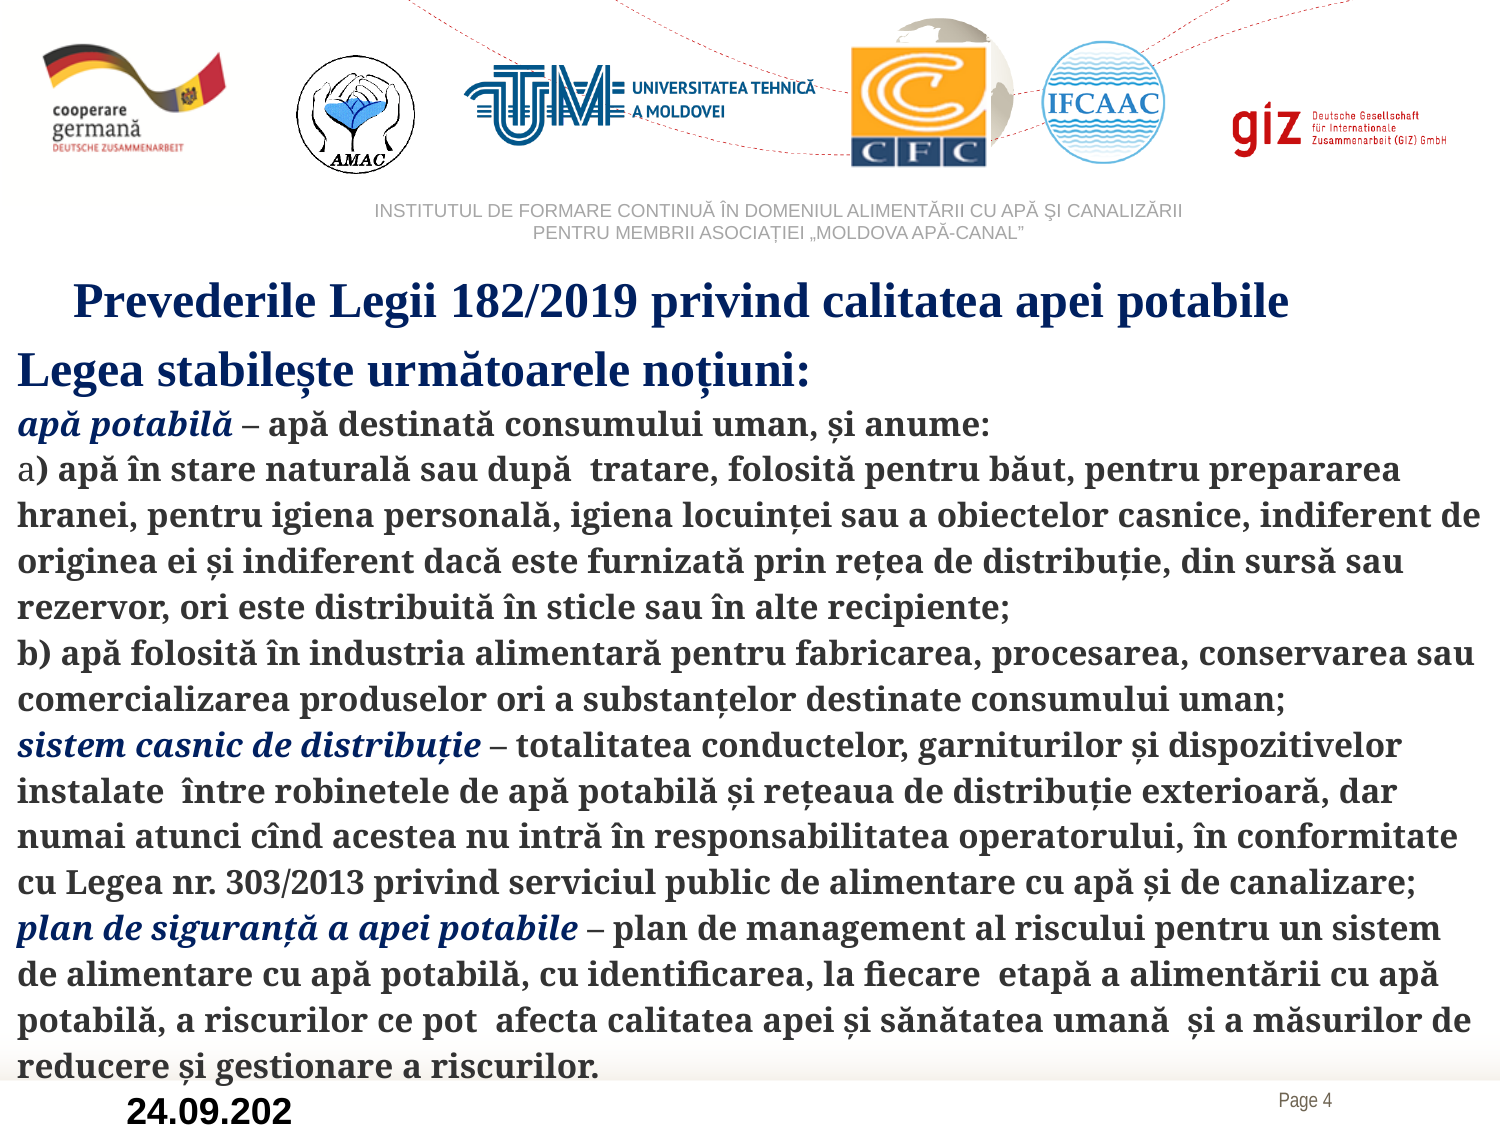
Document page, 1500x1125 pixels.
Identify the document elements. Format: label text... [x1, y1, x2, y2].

text_box INSTITUTUL DE FORMARE CONTINUĂ ÎN DOMENIUL ALIMENTĂRII CU APĂ ŞI CANALIZĂRII PENTRU MEMBRII ASOCIAȚIEI „MOLDOVA APĂ-CANAL” [190, 170, 1366, 251]
slide_number 14.07.2021 [111, 1082, 324, 1120]
picture [0, 0, 1500, 206]
title Prevederile Legii 182/2019 privind calitatea apei potabile Legea stabilește următoarele noțiuni: apă potabilă – apă destinată consumului uman, și anume: a) apă în stare naturală sau după tratare, folosită pentru băut, pentru prepararea hranei, pentru igiena personală, igiena locuinței sau a obiectelor casnice, indiferent de originea ei și indiferent dacă este furnizată prin rețea de distribuție, din sursă sau rezervor, ori este distribuită în sticle sau în alte recipiente; b) apă folosită în industria alimentară pentru fabricarea, procesarea, conservarea sau comercializarea produselor ori a substanțelor destinate consumului uman; sistem casnic de distribuție – totalitatea conductelor, garniturilor și dispozitivelor instalate între robinetele de apă potabilă și rețeaua de distribuție exterioară, dar numai atunci cînd acestea nu intră în responsabilitatea operatorului, în conformitate cu Legea nr. 303/2013 privind serviciul public de alimentare cu apă și de canalizare; plan de siguranță a apei potabile – plan de management al riscului pentru un sistem de alimentare cu apă potabilă, cu identificarea, la fiecare etapă a alimentării cu apă potabilă, a riscurilor ce pot afecta calitatea apei și sănătatea umană și a măsurilor de reducere și gestionare a riscurilor. [2, 251, 1500, 1082]
